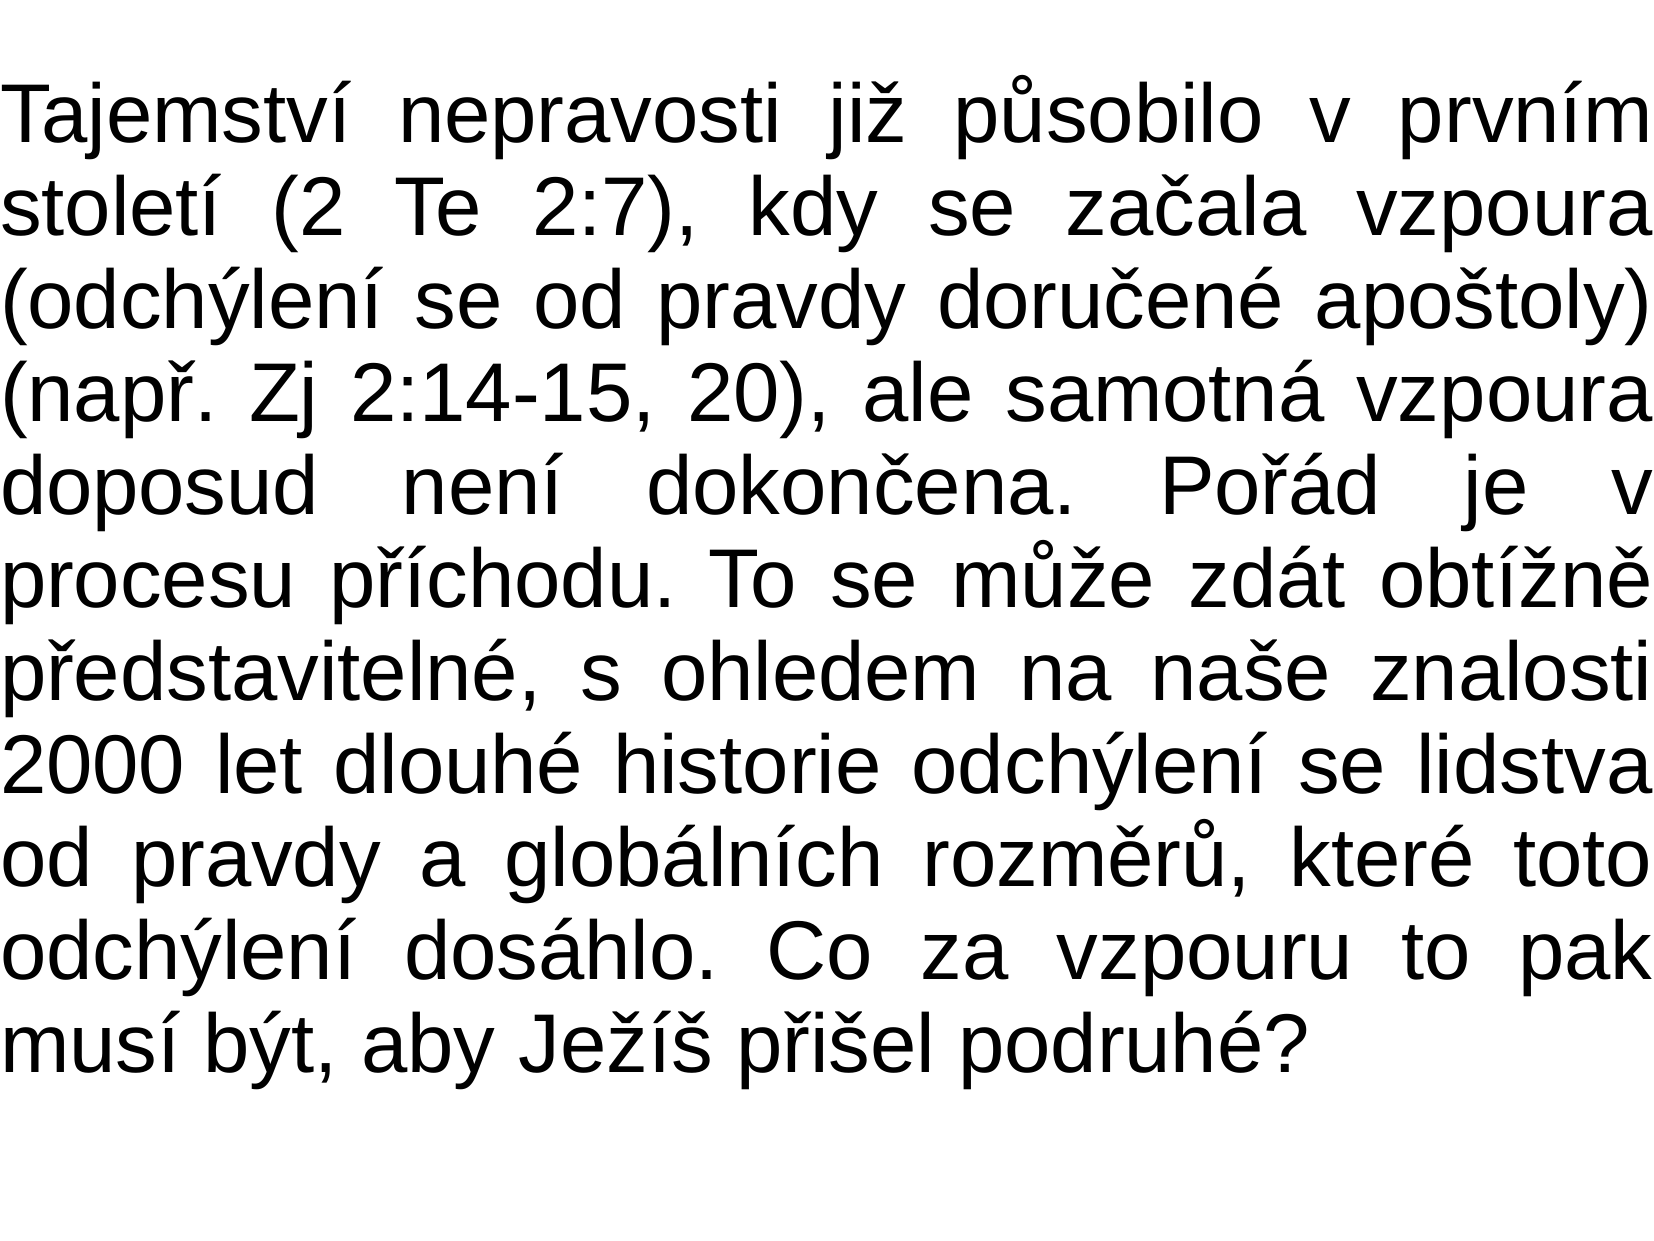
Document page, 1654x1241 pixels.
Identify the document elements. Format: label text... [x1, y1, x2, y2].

subtitle Tajemství nepravosti již působilo v prvním století (2 Te 2:7), kdy se začala vzpoura (odchýlení se od pravdy doručené apoštoly) (např. Zj 2:14-15, 20), ale samotná vzpoura doposud není dokončena. Pořád je v procesu příchodu. To se může zdát obtížně představitelné, s ohledem na naše znalosti 2000 let dlouhé historie odchýlení se lidstva od pravdy a globálních rozměrů, které toto odchýlení dosáhlo. Co za vzpouru to pak musí být, aby Ježíš přišel podruhé? [0, 0, 1654, 1184]
